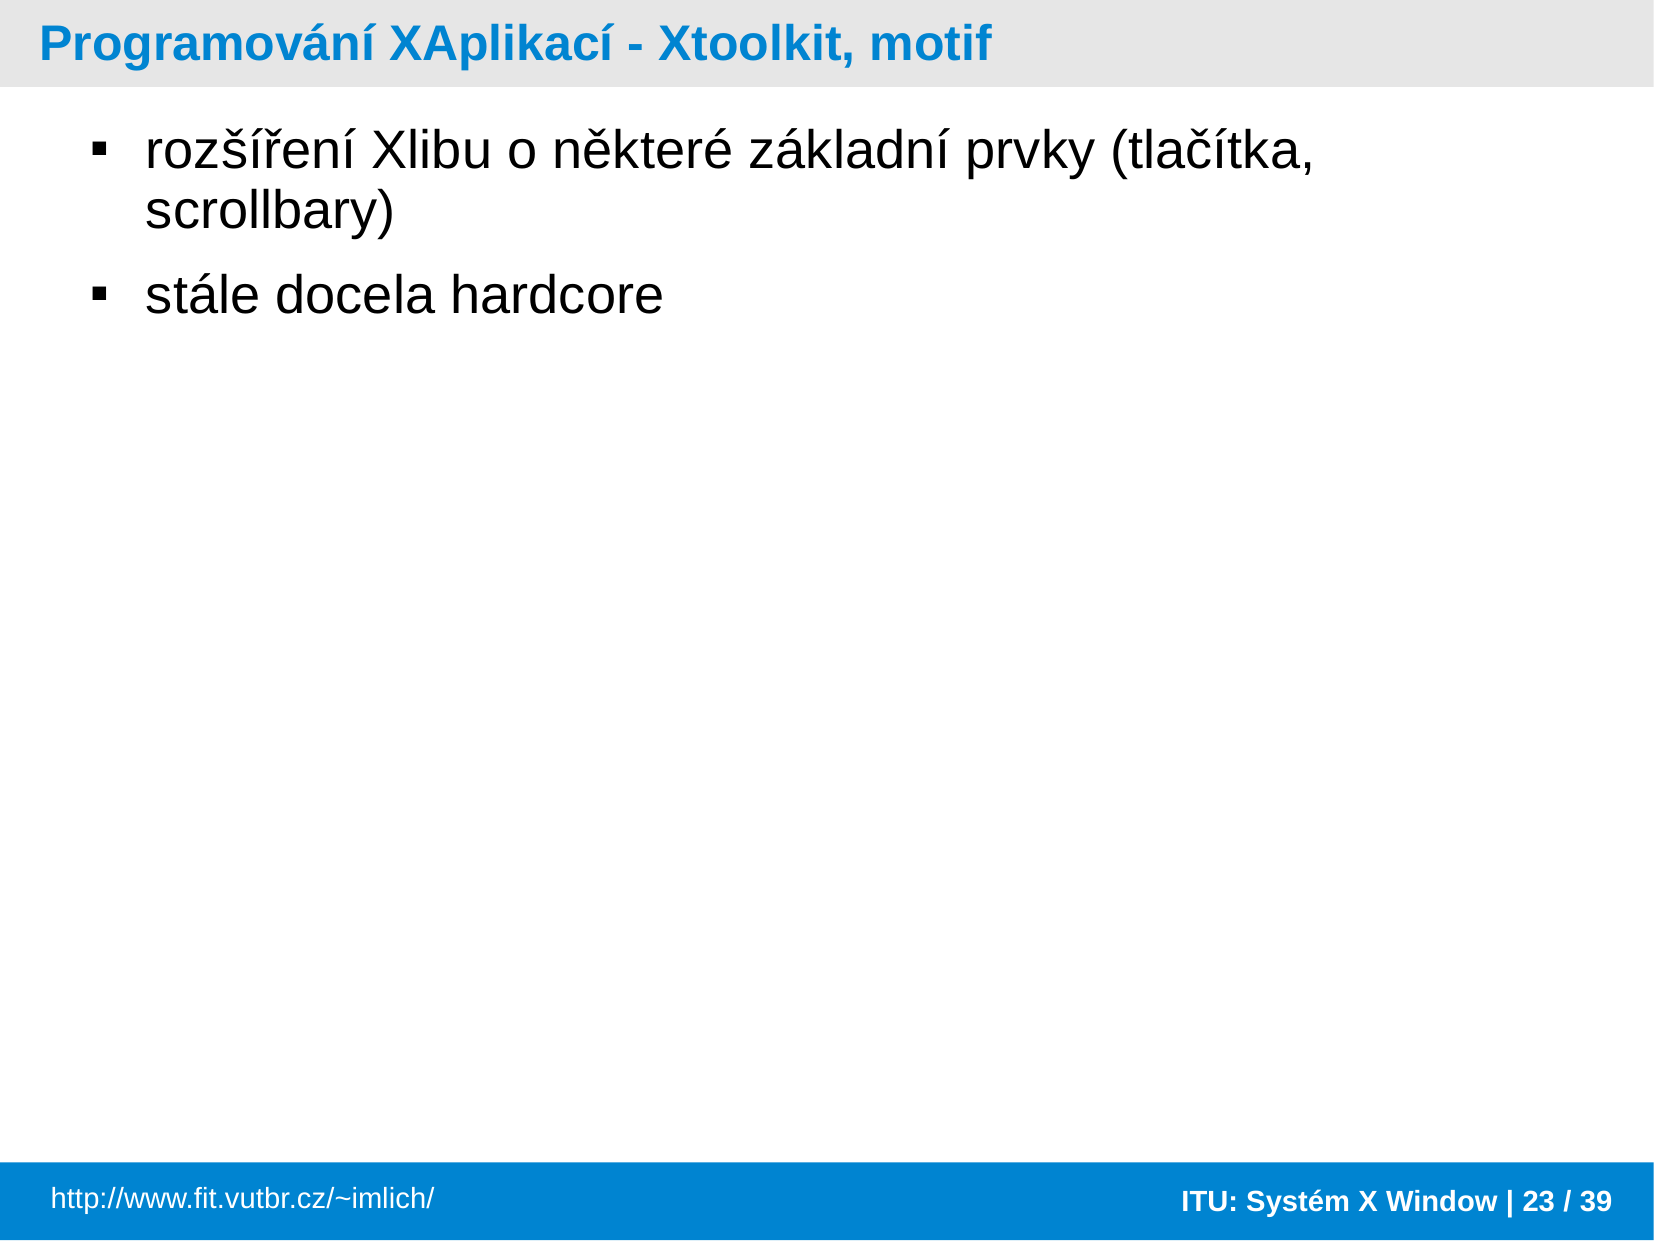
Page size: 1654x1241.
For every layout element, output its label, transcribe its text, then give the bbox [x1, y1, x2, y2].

title Programování XAplikací - Xtoolkit, motif [39, 0, 1615, 148]
list rozšíření Xlibu o některé základní prvky (tlačítka, scrollbary) stále docela hardcore [75, 119, 1564, 1111]
